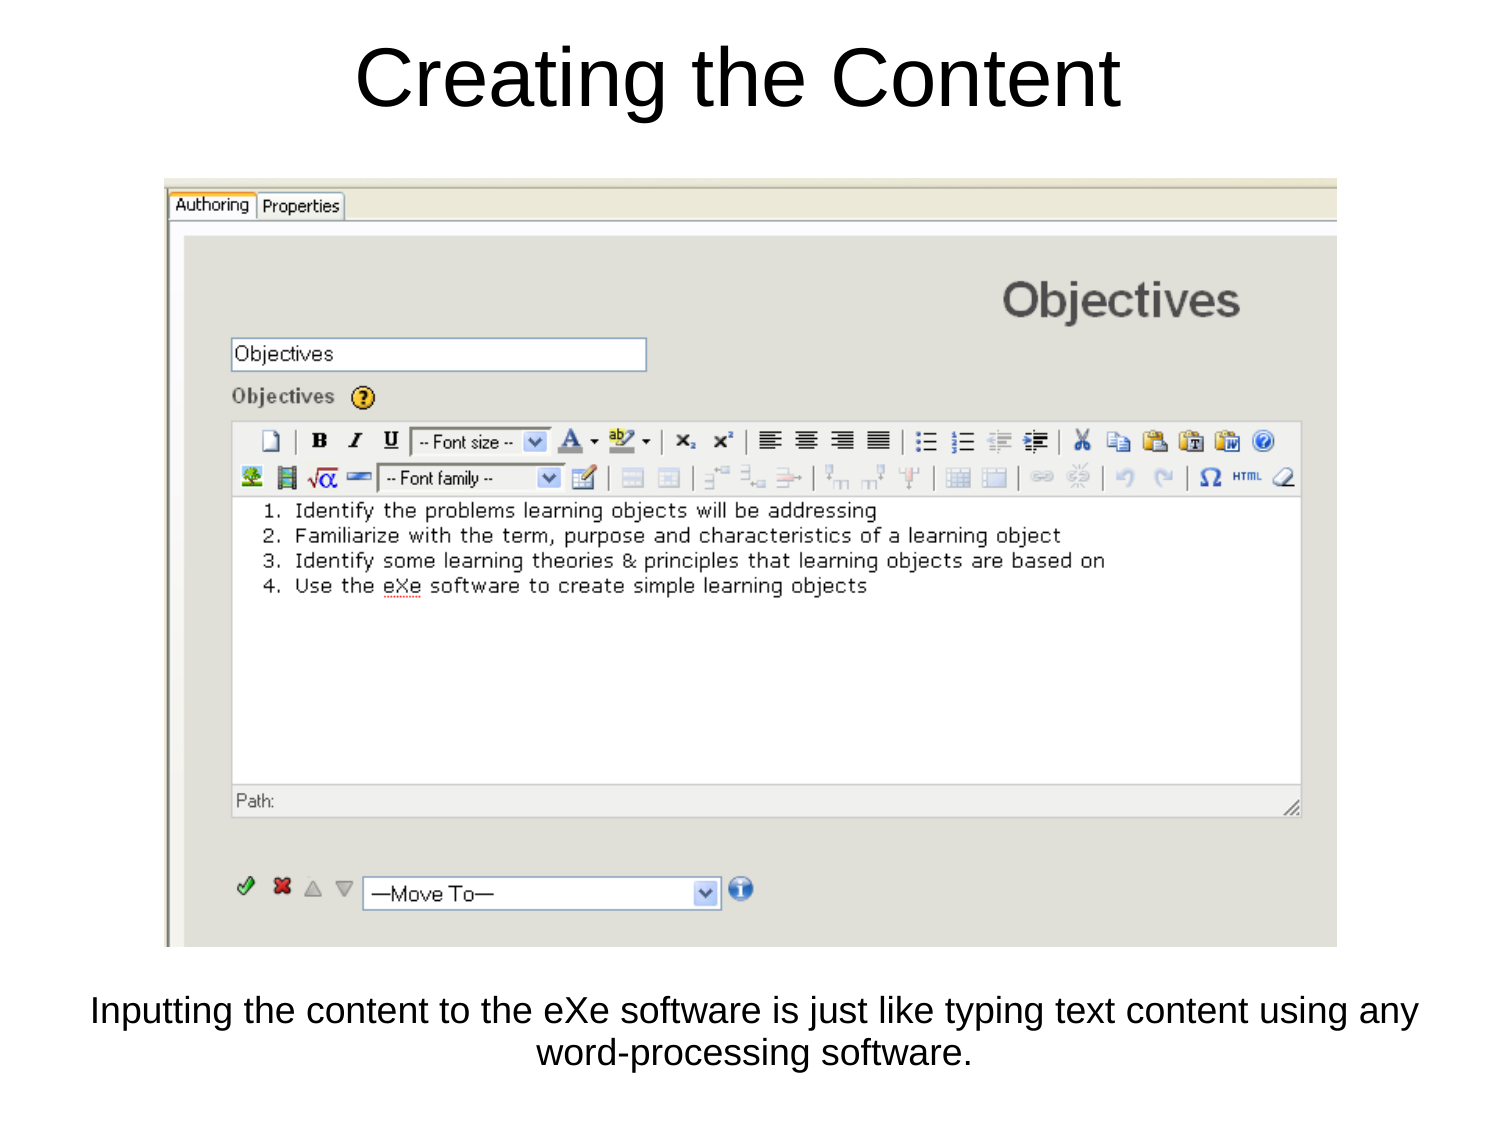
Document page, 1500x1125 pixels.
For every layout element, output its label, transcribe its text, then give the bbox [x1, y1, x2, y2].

text_box Inputting the content to the eXe software is just like typing text content using any word-processing software. [59, 982, 1450, 1082]
picture [164, 178, 1337, 947]
title Creating the Content [75, 23, 1426, 132]
